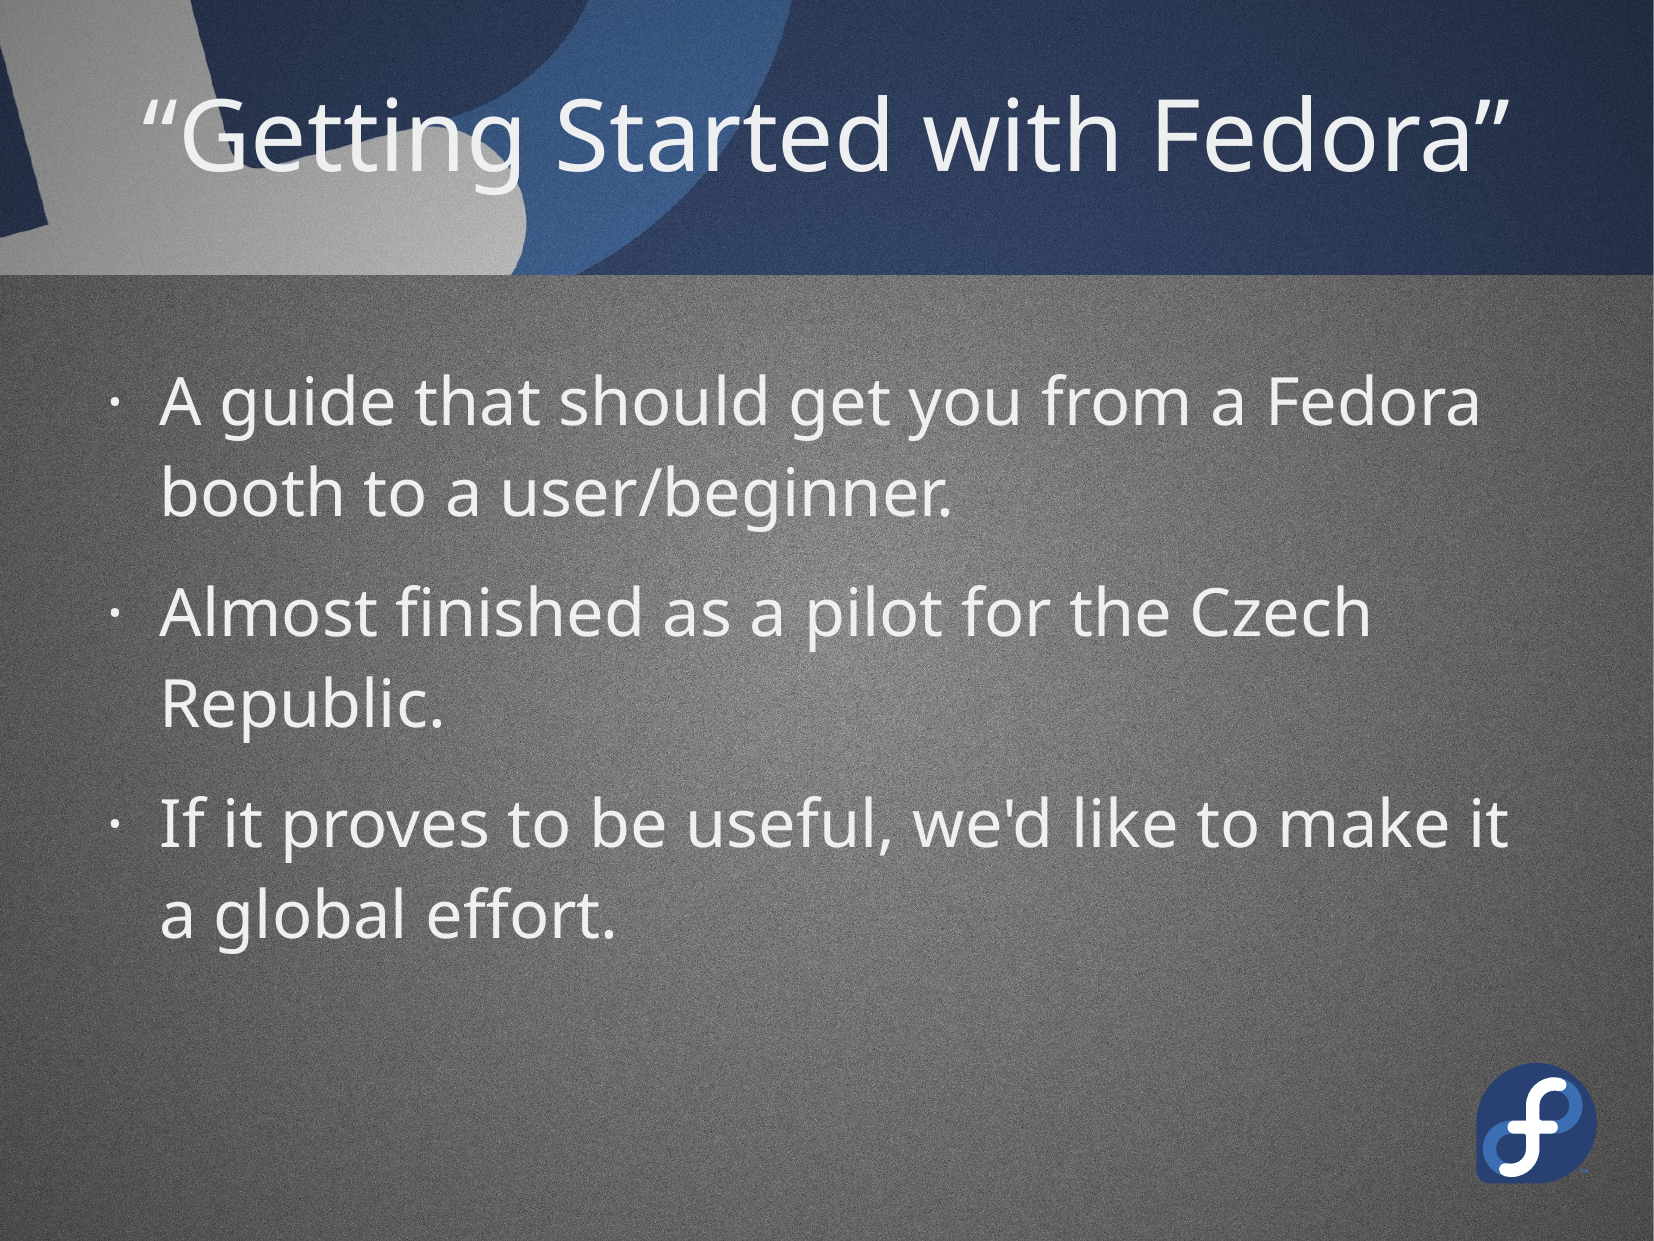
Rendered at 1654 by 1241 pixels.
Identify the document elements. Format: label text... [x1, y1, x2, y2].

list A guide that should get you from a Fedora booth to a user/beginner. Almost finished as a pilot for the Czech Republic. If it proves to be useful, we'd like to make it a global effort. [88, 354, 1565, 1063]
picture [0, 0, 1654, 1241]
title “Getting Started with Fedora” [88, 29, 1565, 237]
